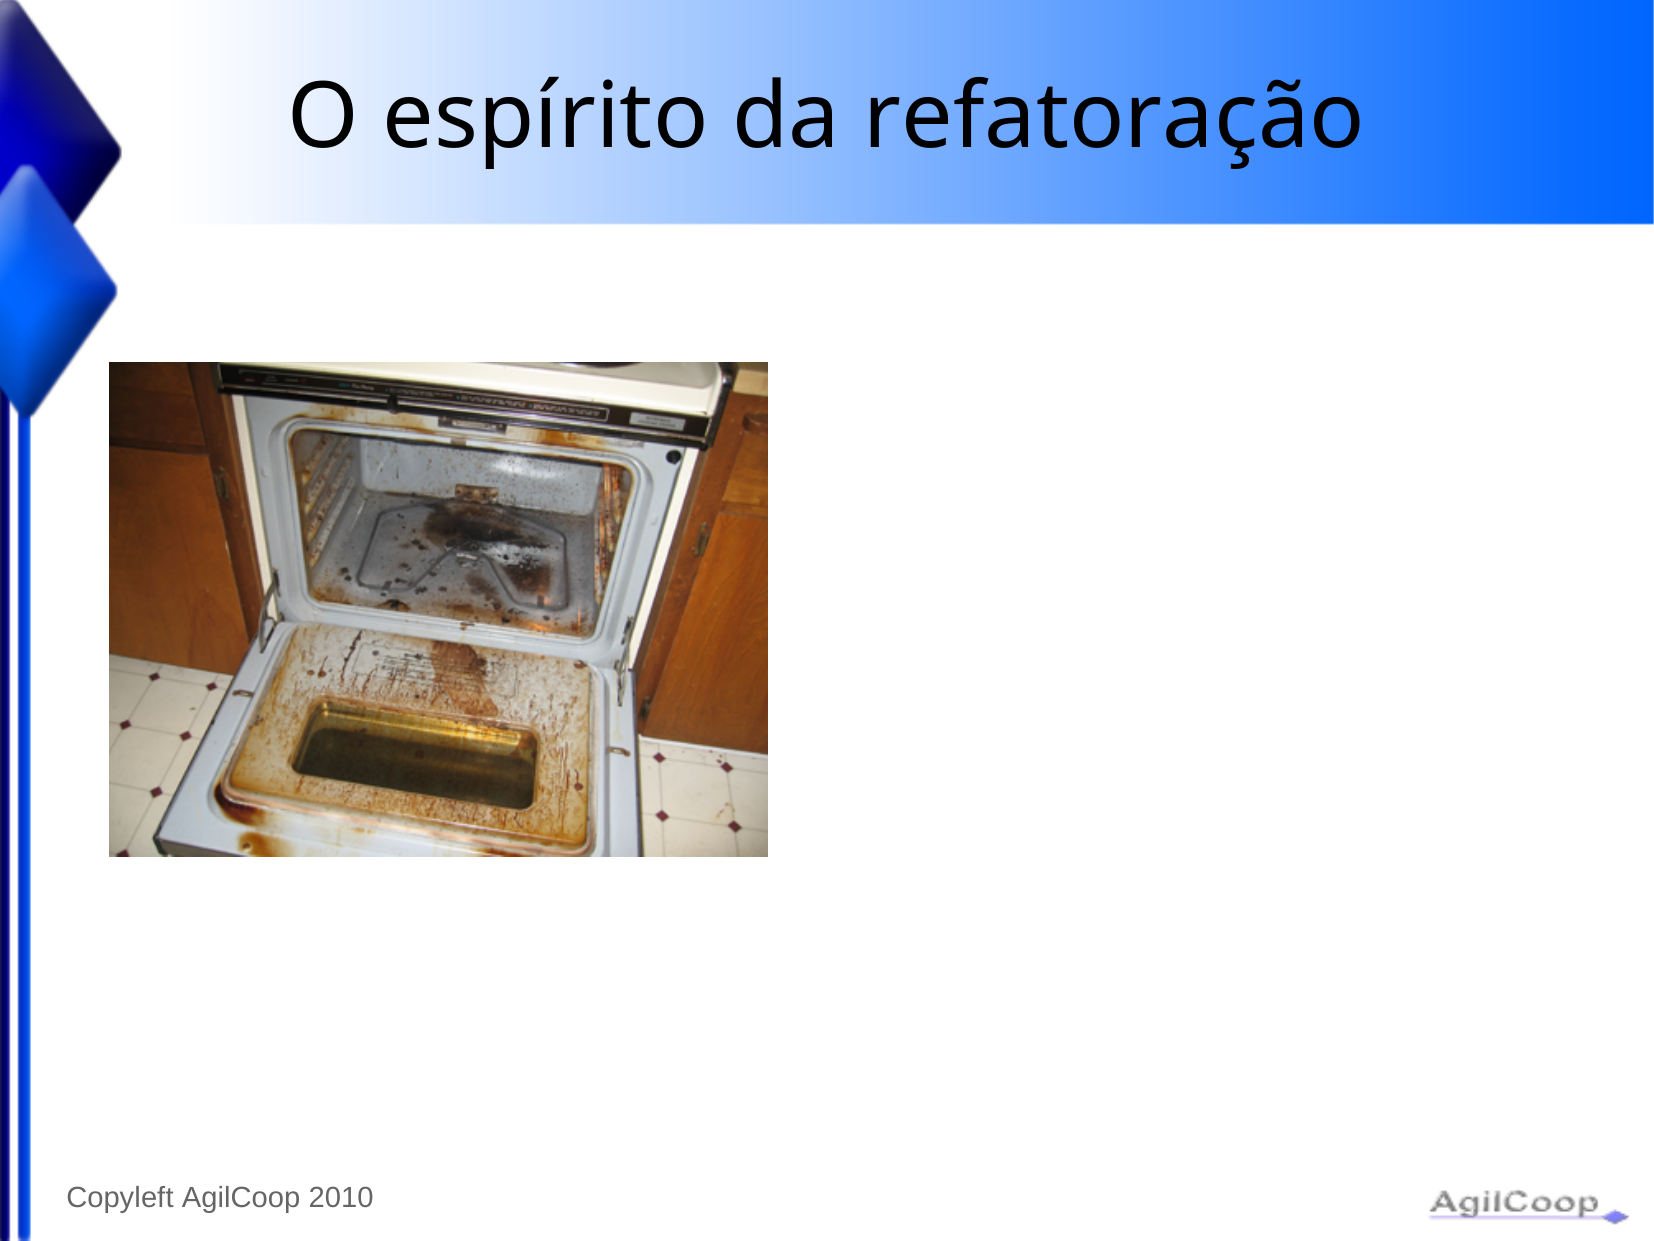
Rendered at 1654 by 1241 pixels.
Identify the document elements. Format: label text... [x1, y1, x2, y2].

picture [0, 0, 1654, 1241]
title O espírito da refatoração [82, 8, 1571, 216]
